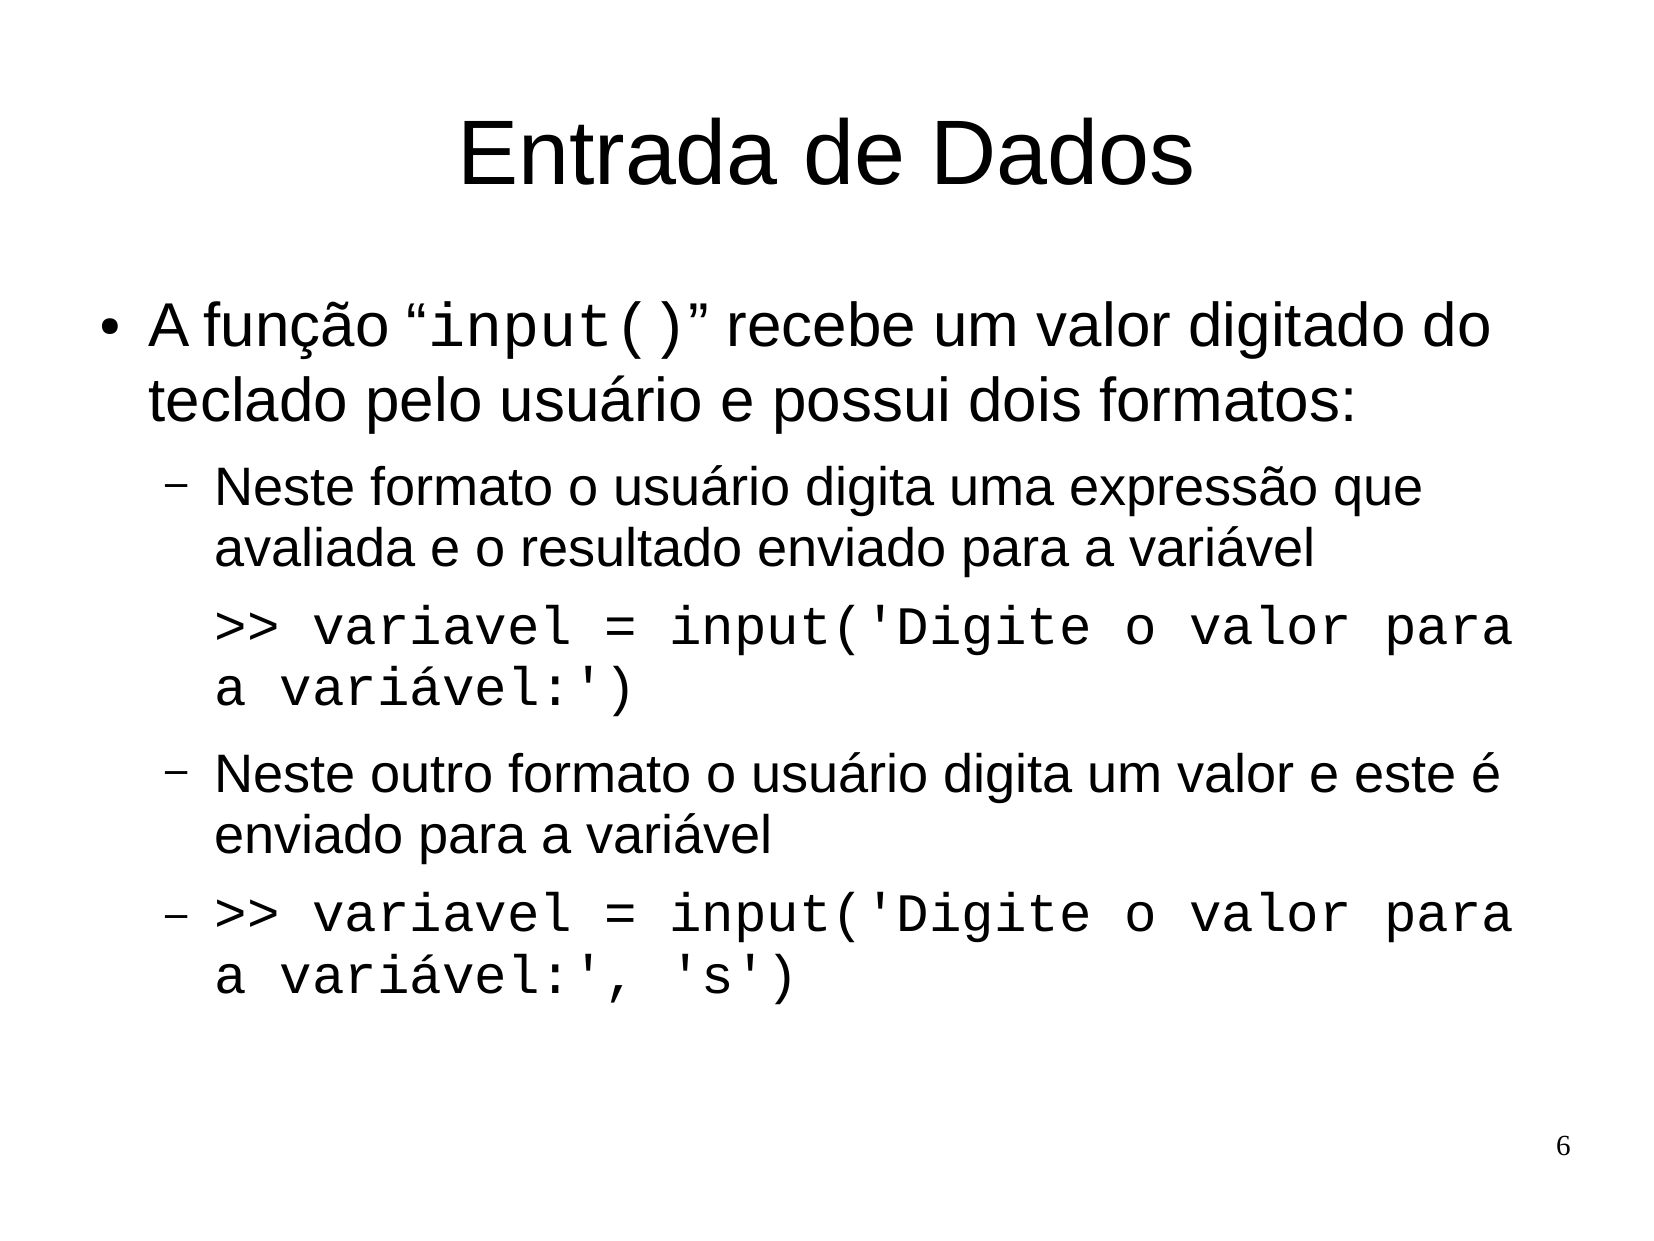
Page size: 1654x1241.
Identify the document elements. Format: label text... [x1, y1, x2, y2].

title Entrada de Dados [82, 49, 1571, 257]
list A função “input()” recebe um valor digitado do teclado pelo usuário e possui dois formatos: Neste formato o usuário digita uma expressão que avaliada e o resultado enviado para a variável >> variavel = input('Digite o valor para a variável:') Neste outro formato o usuário digita um valor e este é enviado para a variável >> variavel = input('Digite o valor para a variável:', 's') [82, 290, 1571, 1010]
